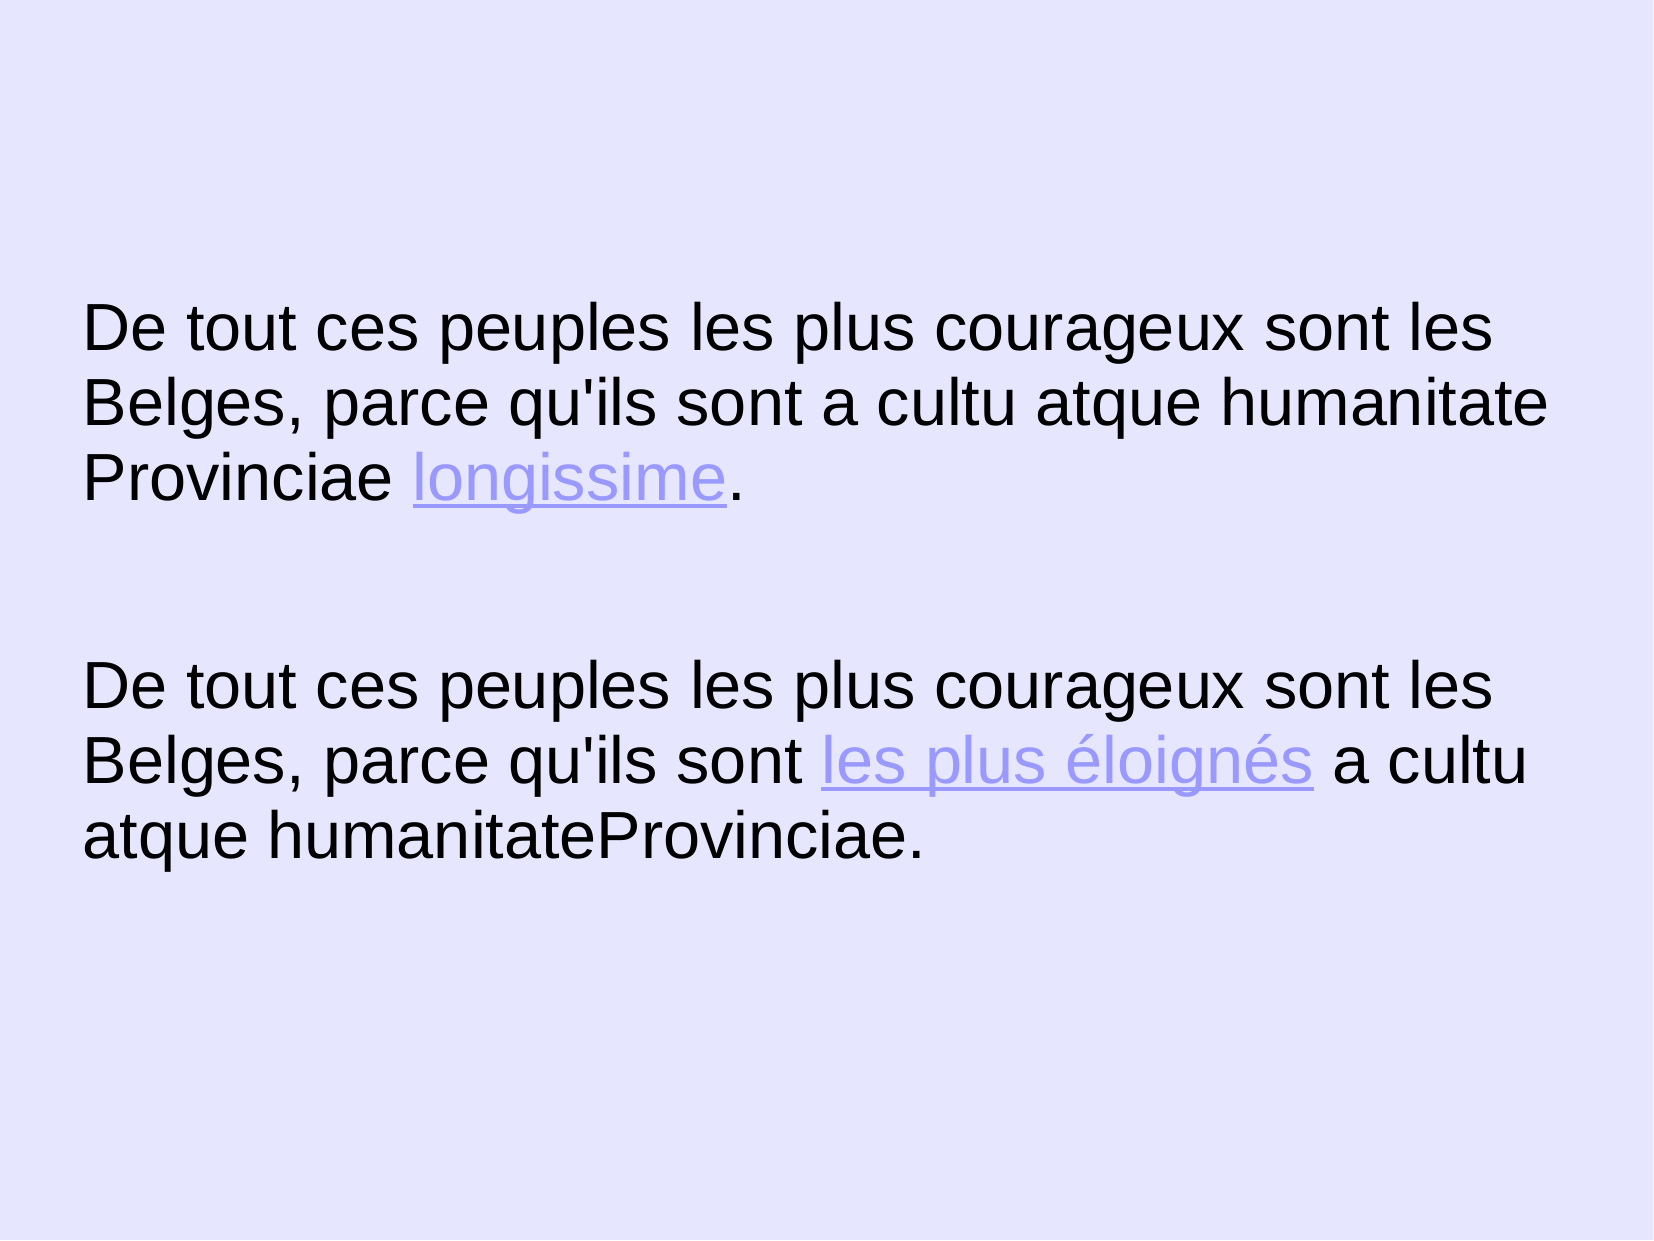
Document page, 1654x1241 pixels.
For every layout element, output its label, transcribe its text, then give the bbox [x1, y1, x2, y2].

list De tout ces peuples les plus courageux sont les Belges, parce qu'ils sont a cultu atque humanitate Provinciae longissime. De tout ces peuples les plus courageux sont les Belges, parce qu'ils sont les plus éloignés a cultu atque humanitateProvinciae. [82, 290, 1571, 1109]
